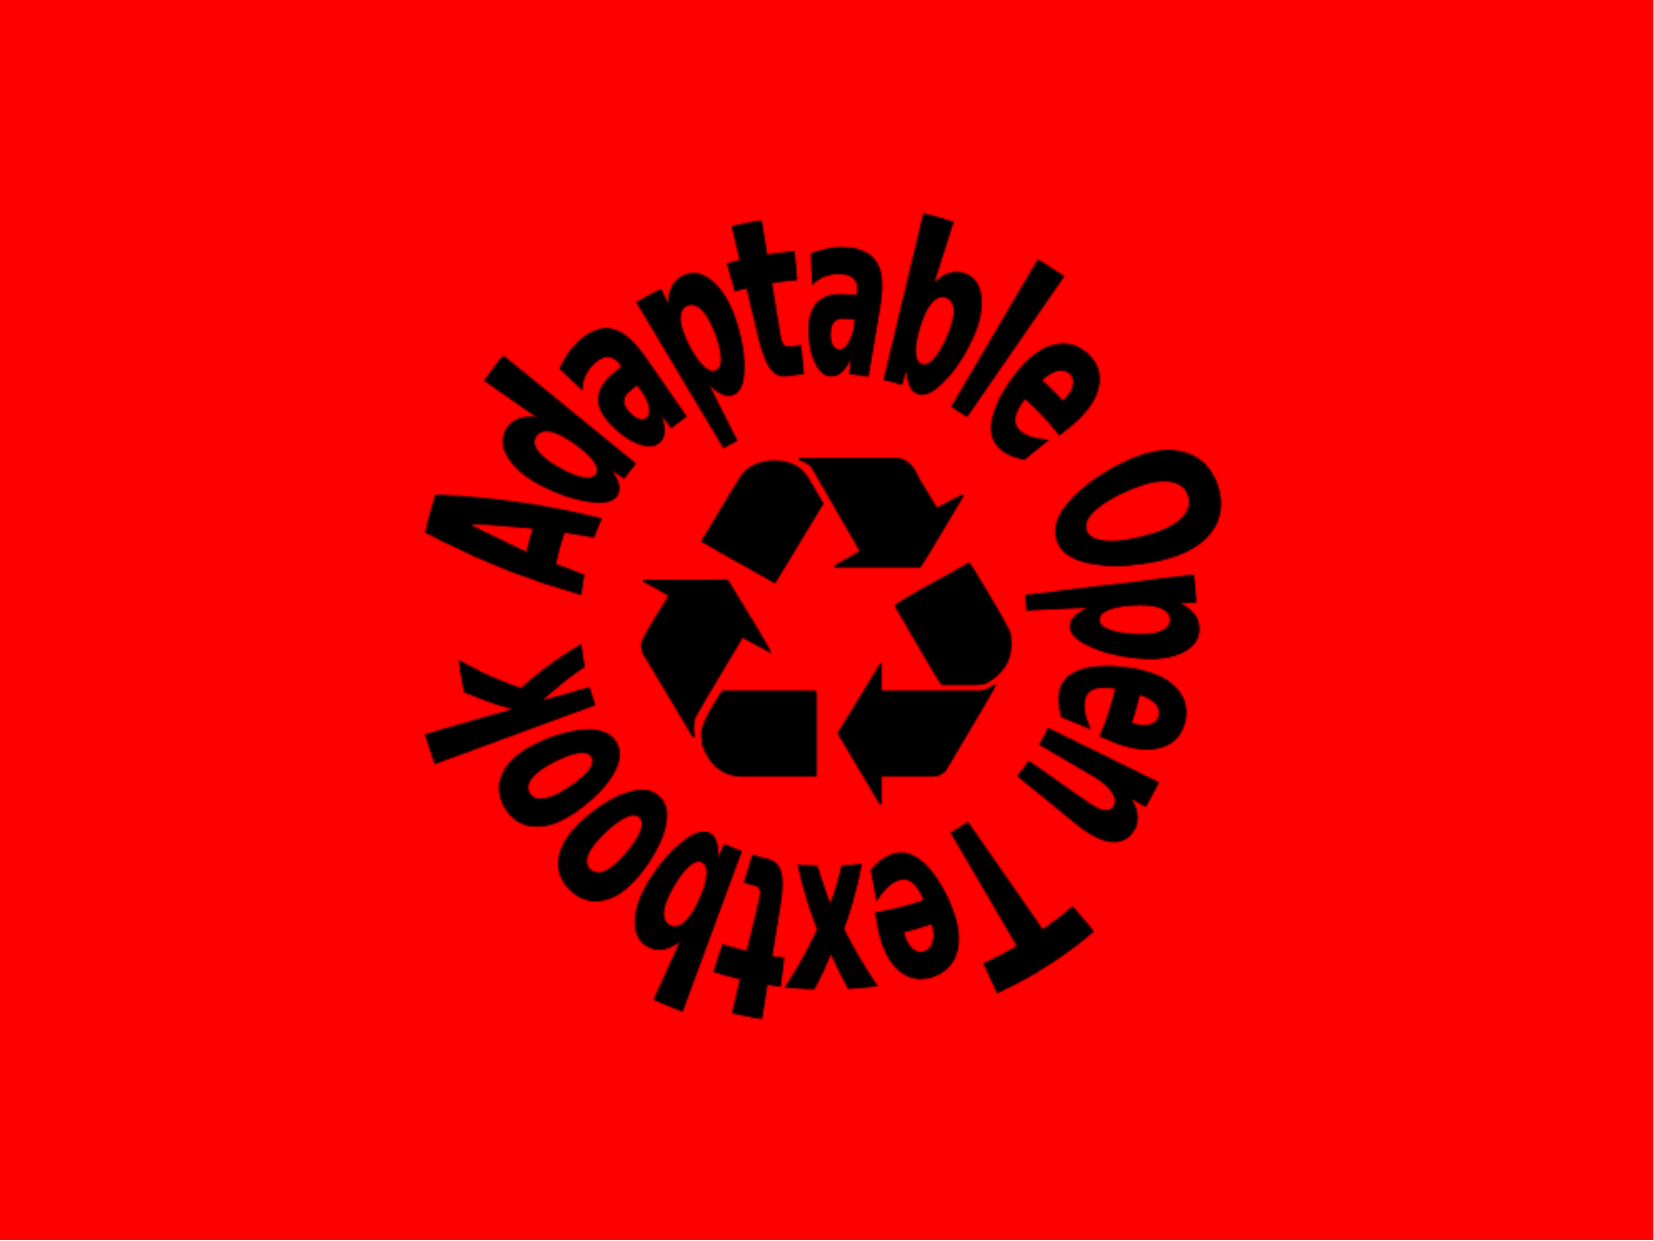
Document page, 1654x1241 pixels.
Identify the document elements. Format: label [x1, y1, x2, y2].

picture [410, 203, 1244, 1037]
